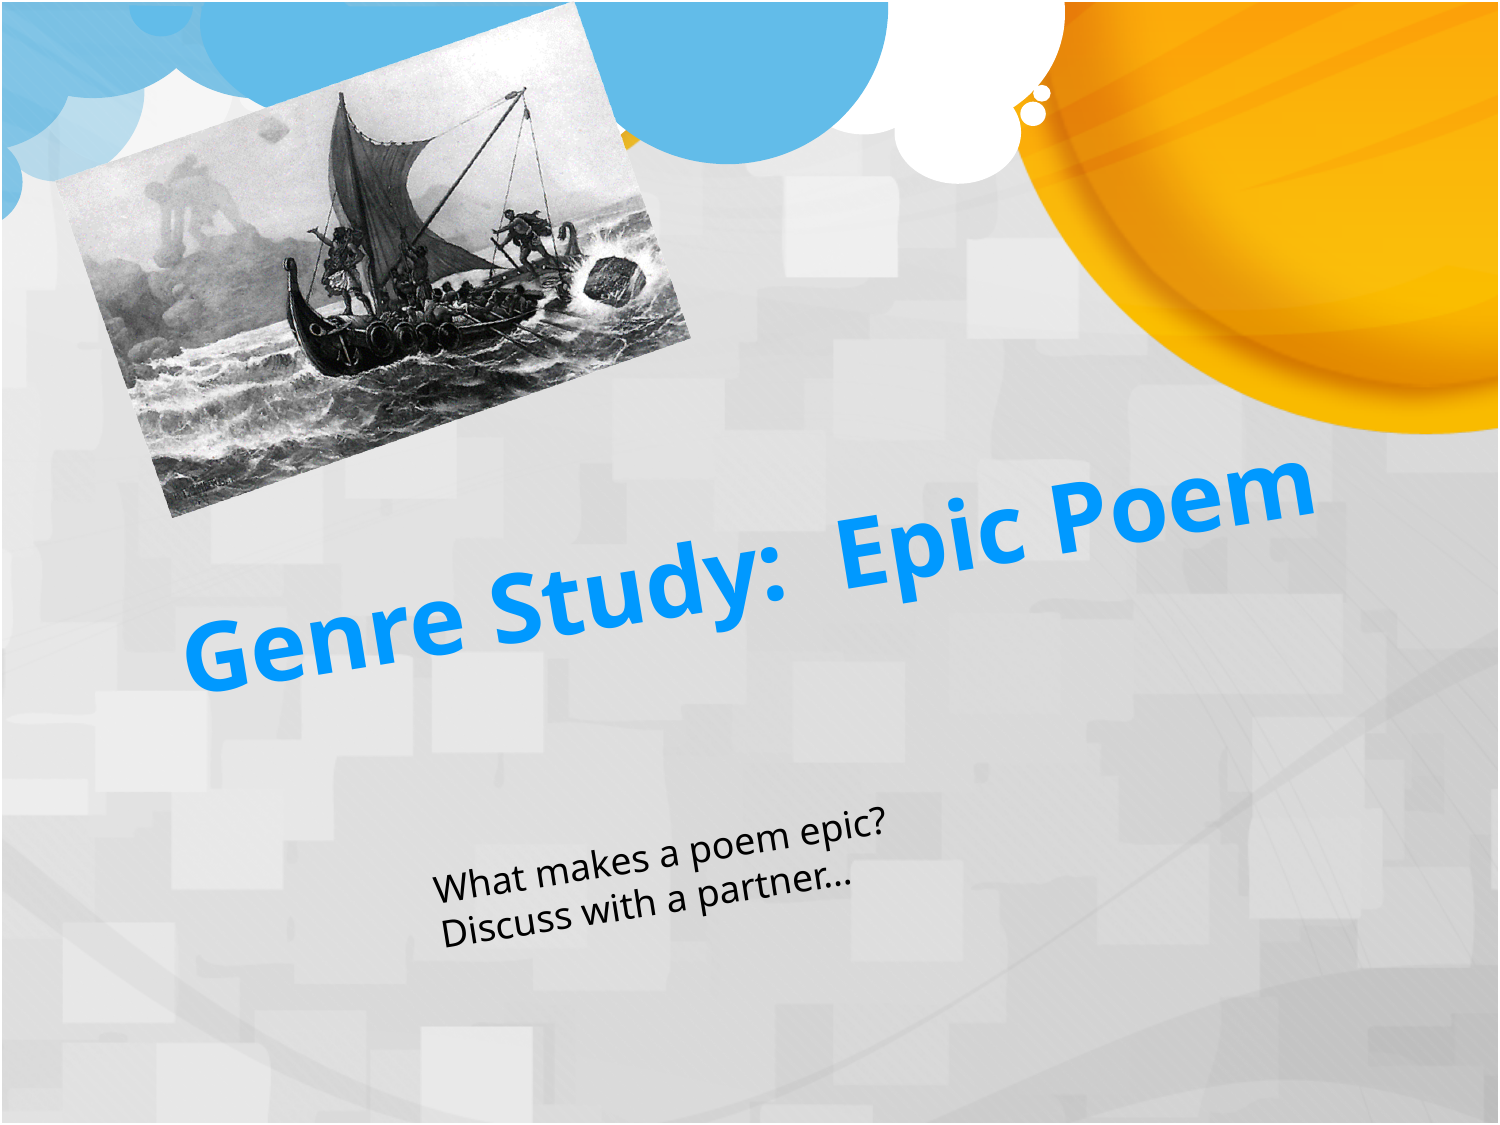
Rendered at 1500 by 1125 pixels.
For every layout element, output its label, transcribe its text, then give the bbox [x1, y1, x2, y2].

picture [2, 0, 1498, 1123]
title Genre Study: Epic Poem [154, 387, 1420, 849]
text_box What makes a poem epic? Discuss with a partner… [413, 690, 1468, 967]
